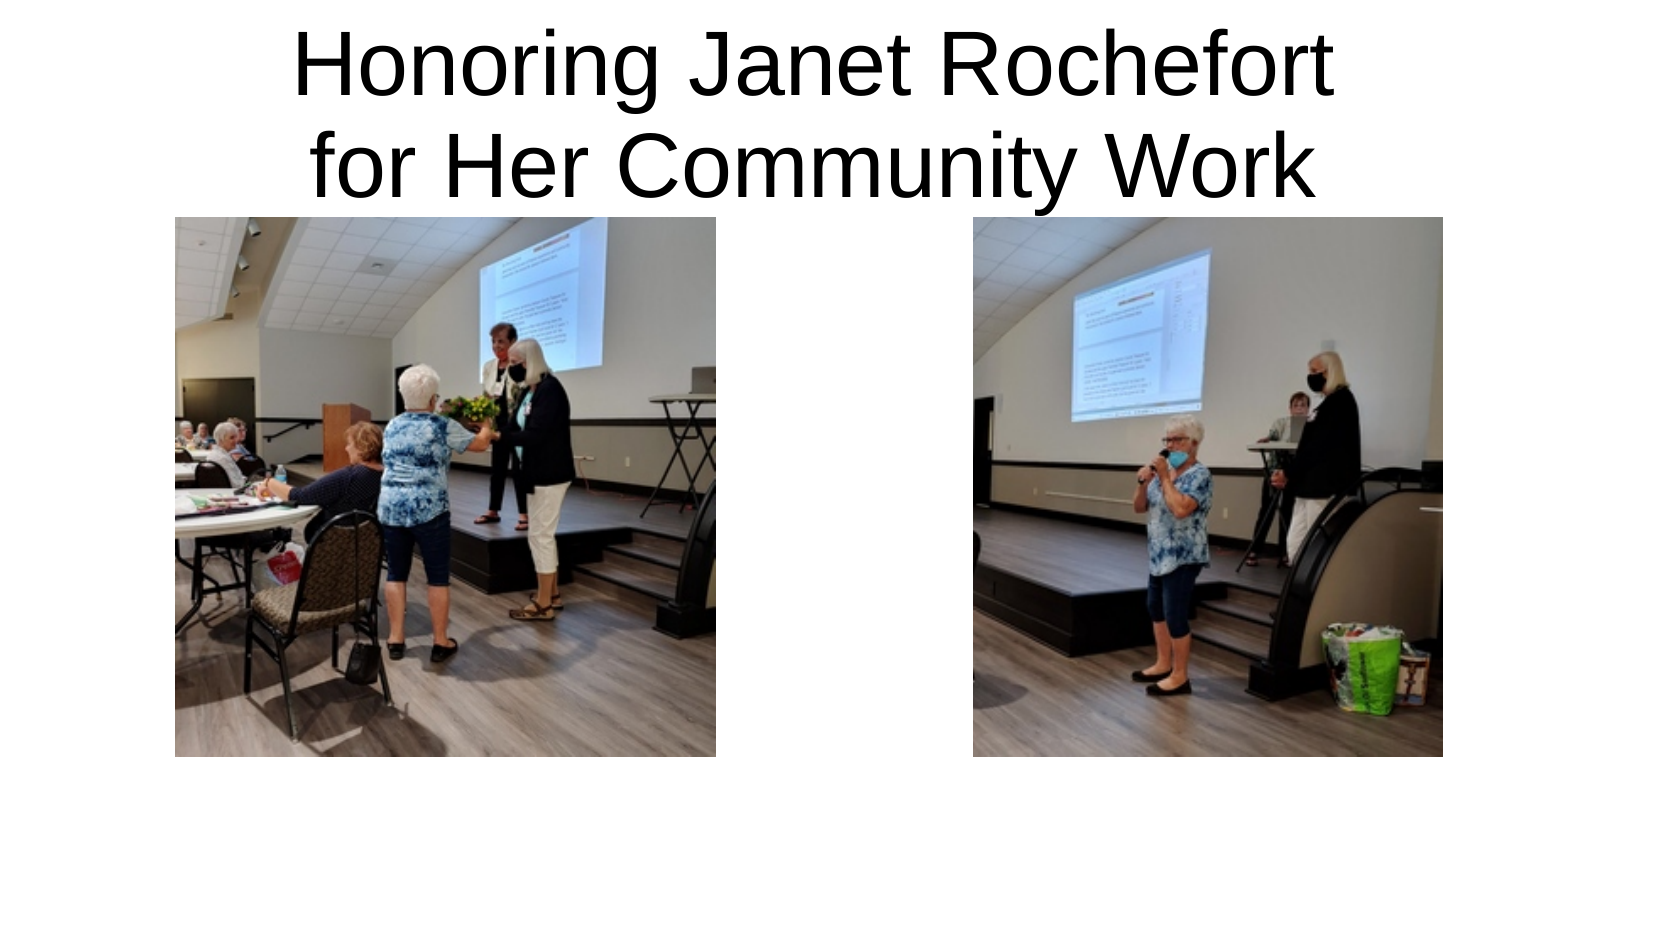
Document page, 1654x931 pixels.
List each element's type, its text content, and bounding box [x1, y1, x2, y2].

title Honoring Janet Rochefort for Her Community Work [82, 12, 1571, 218]
picture [175, 217, 716, 757]
picture [973, 217, 1443, 757]
